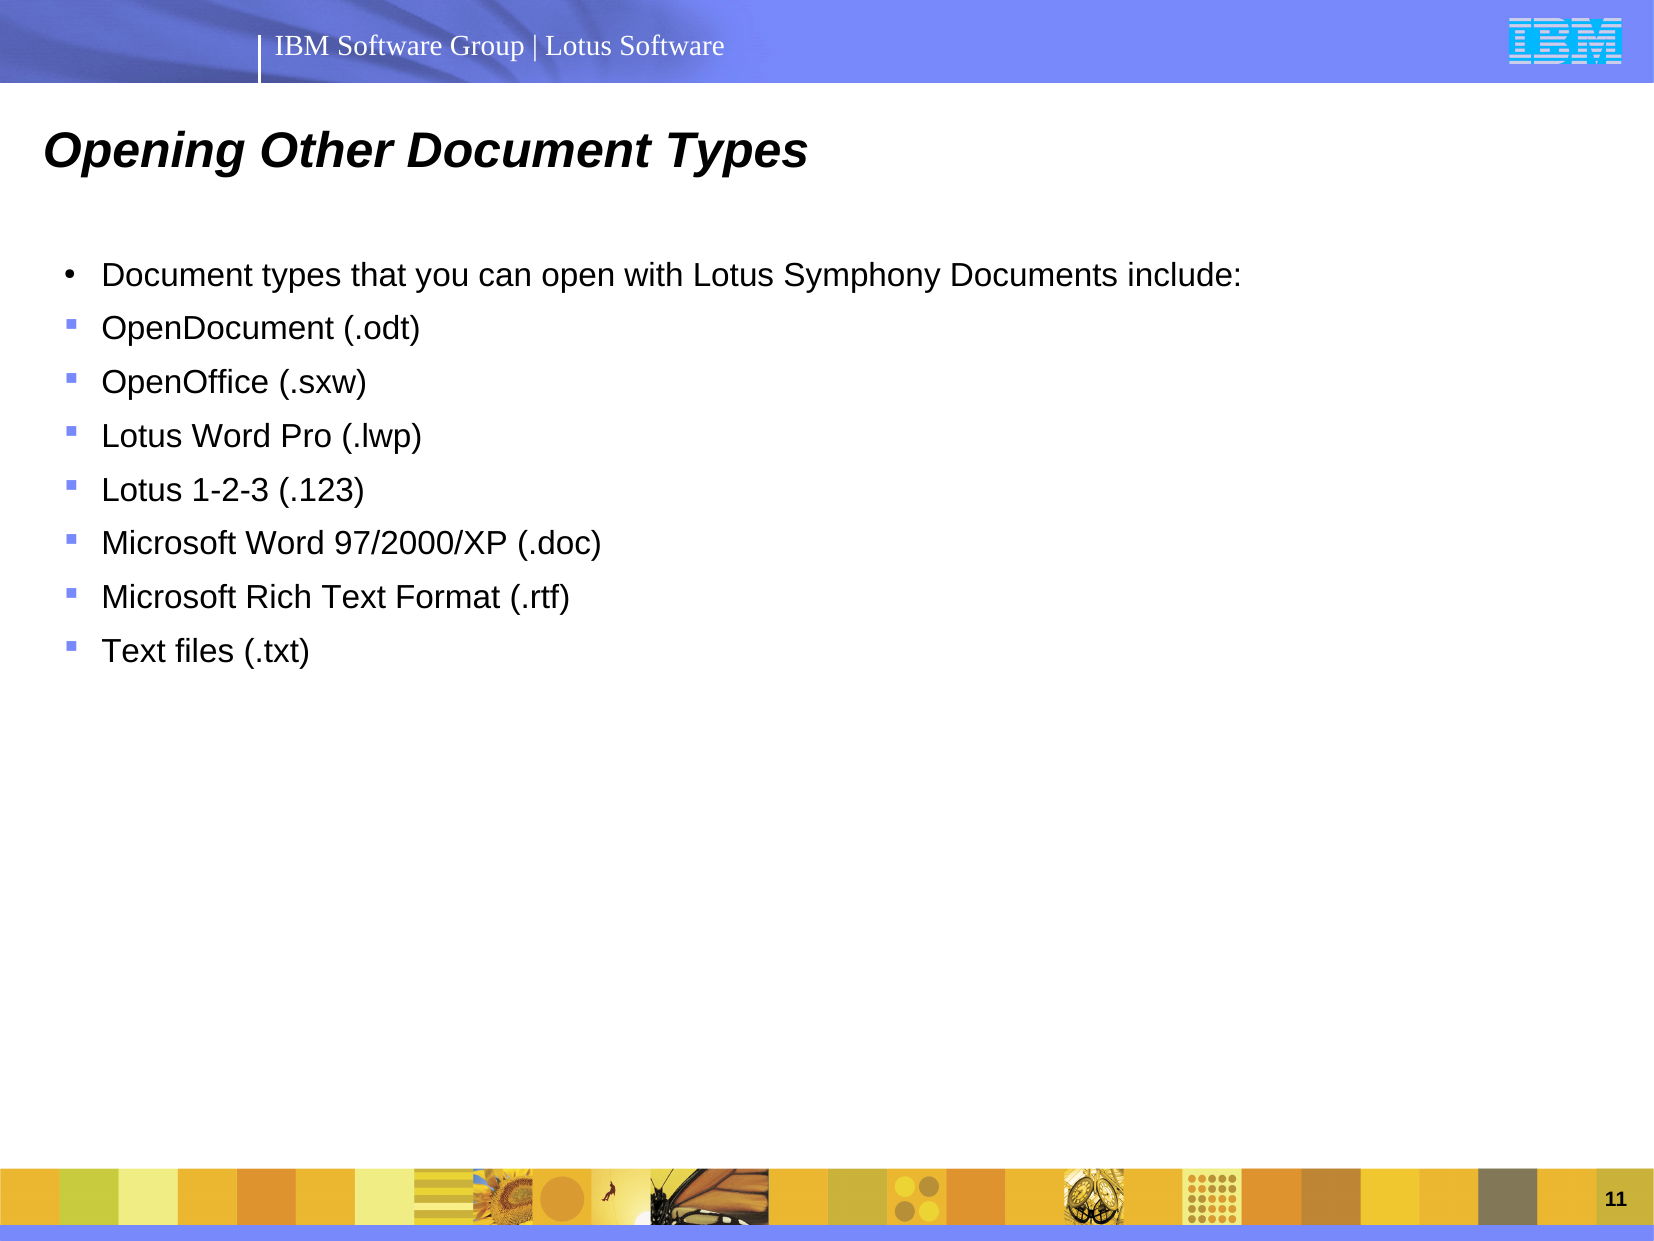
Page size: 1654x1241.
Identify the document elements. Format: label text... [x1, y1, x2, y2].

list Document types that you can open with Lotus Symphony Documents include: OpenDocument (.odt) OpenOffice (.sxw) Lotus Word Pro (.lwp) Lotus 1-2-3 (.123) Microsoft Word 97/2000/XP (.doc) Microsoft Rich Text Format (.rtf) Text files (.txt) [63, 258, 1470, 964]
picture [0, 1168, 1654, 1225]
title Opening Other Document Types [27, 117, 1519, 223]
picture [0, 0, 1654, 83]
